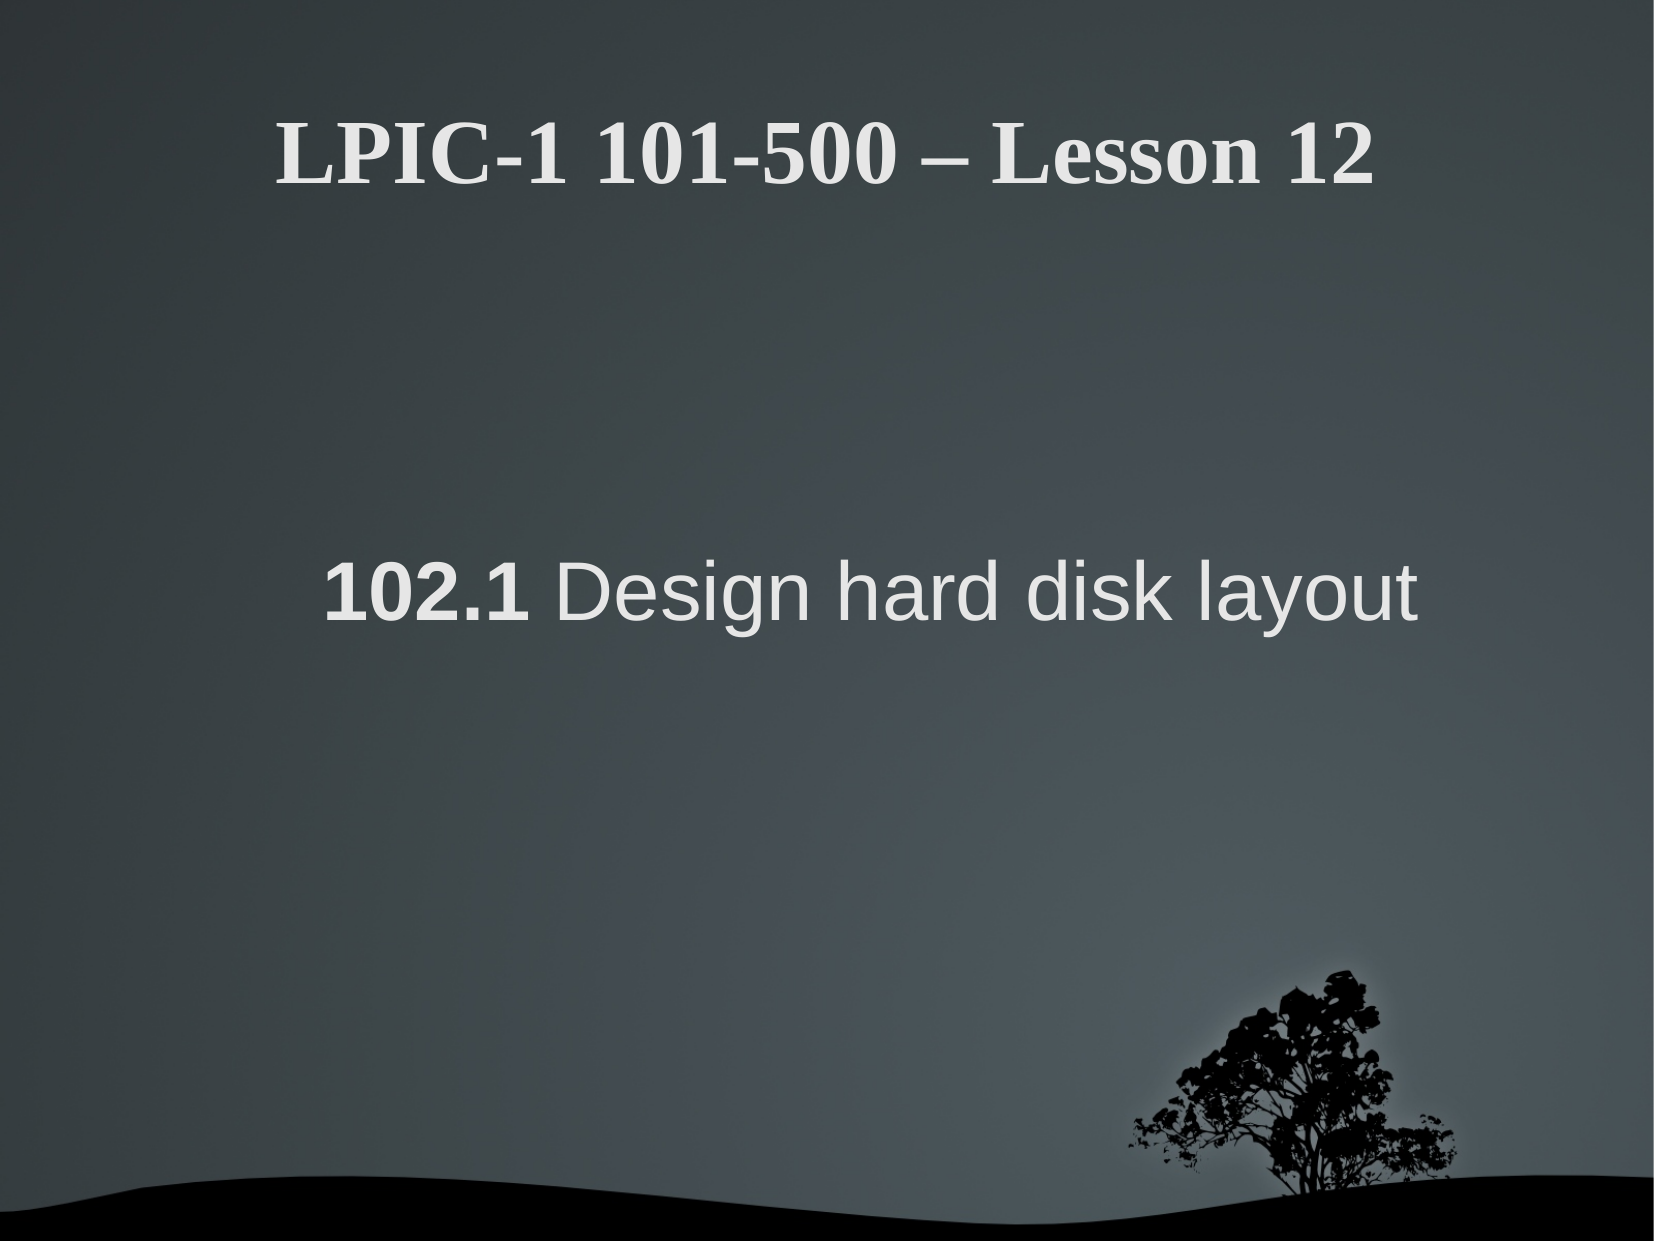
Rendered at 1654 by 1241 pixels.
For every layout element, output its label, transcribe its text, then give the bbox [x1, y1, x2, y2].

picture [0, 0, 1654, 1241]
list 102.1 Design hard disk layout [82, 290, 1571, 1109]
title LPIC-1 101-500 – Lesson 12 [82, 49, 1571, 257]
